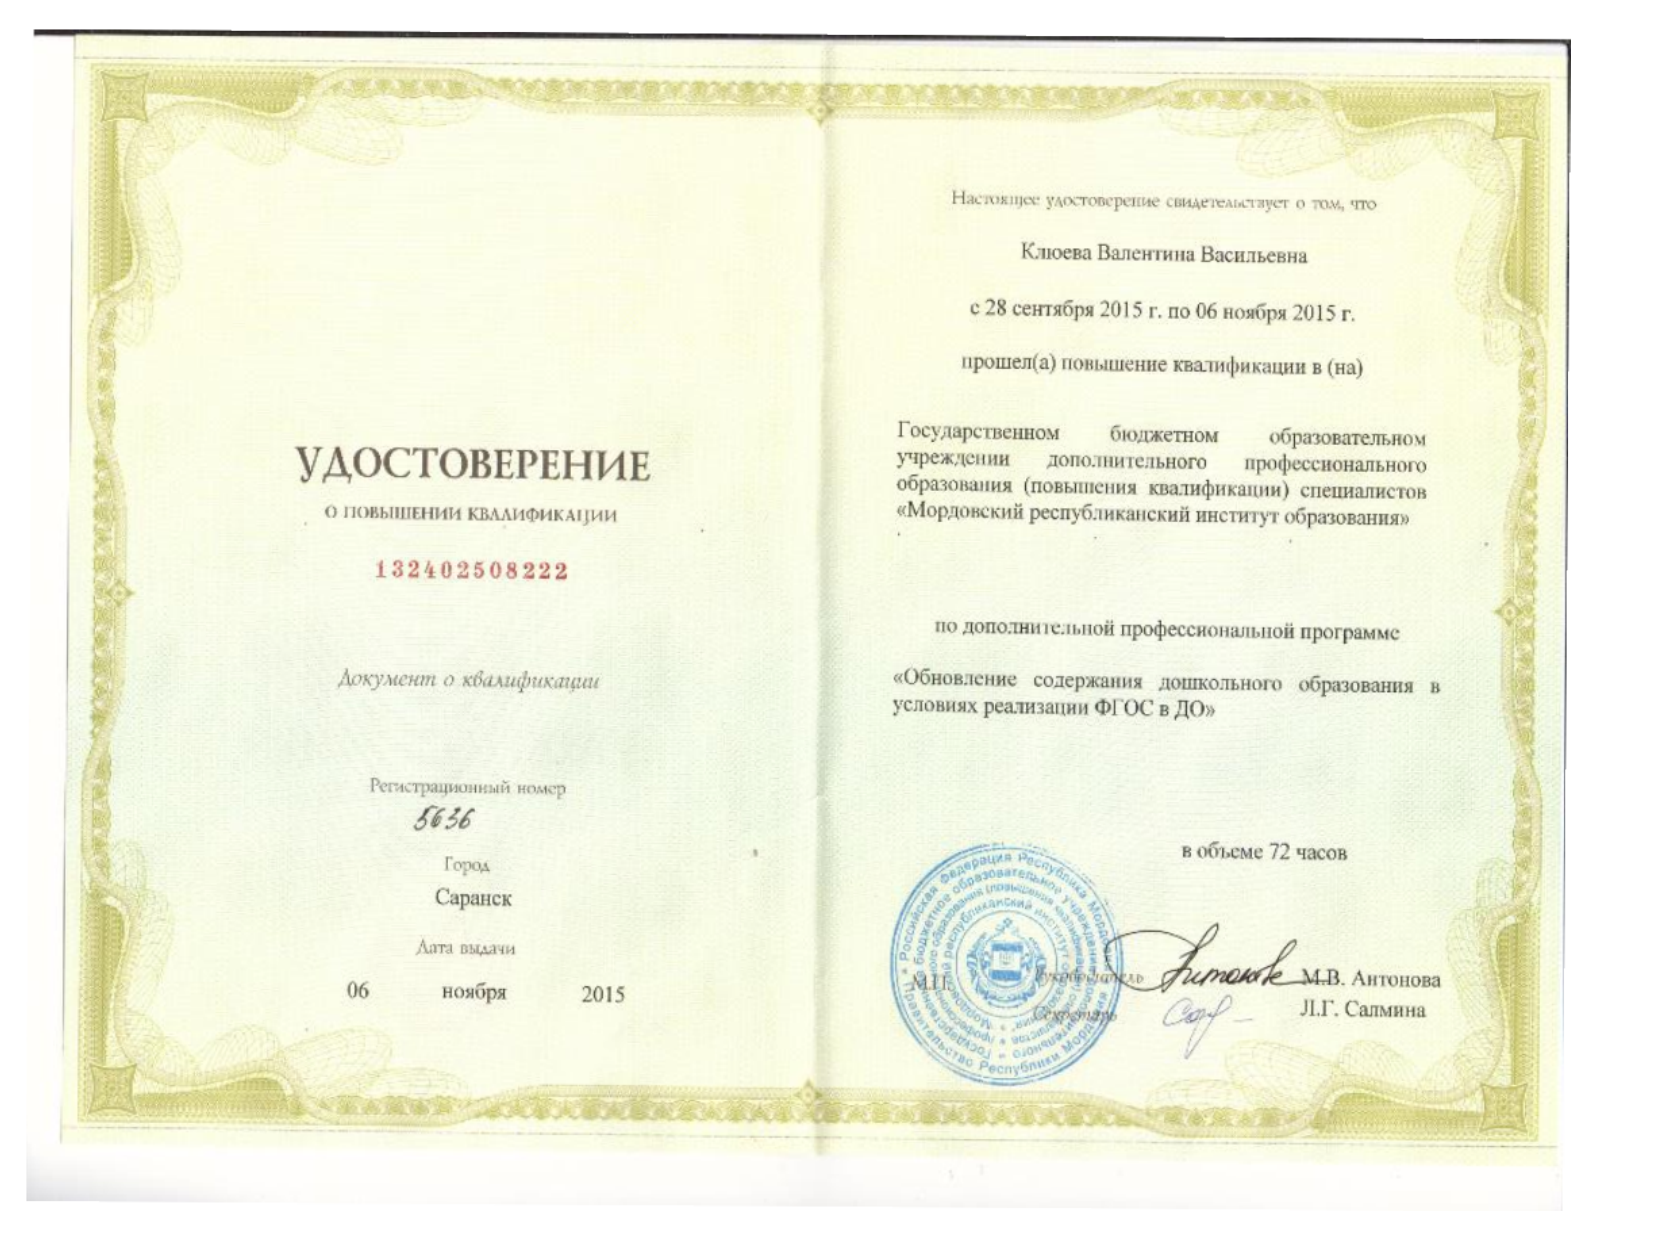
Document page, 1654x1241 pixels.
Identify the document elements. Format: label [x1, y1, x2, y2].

picture [25, 29, 1571, 1211]
